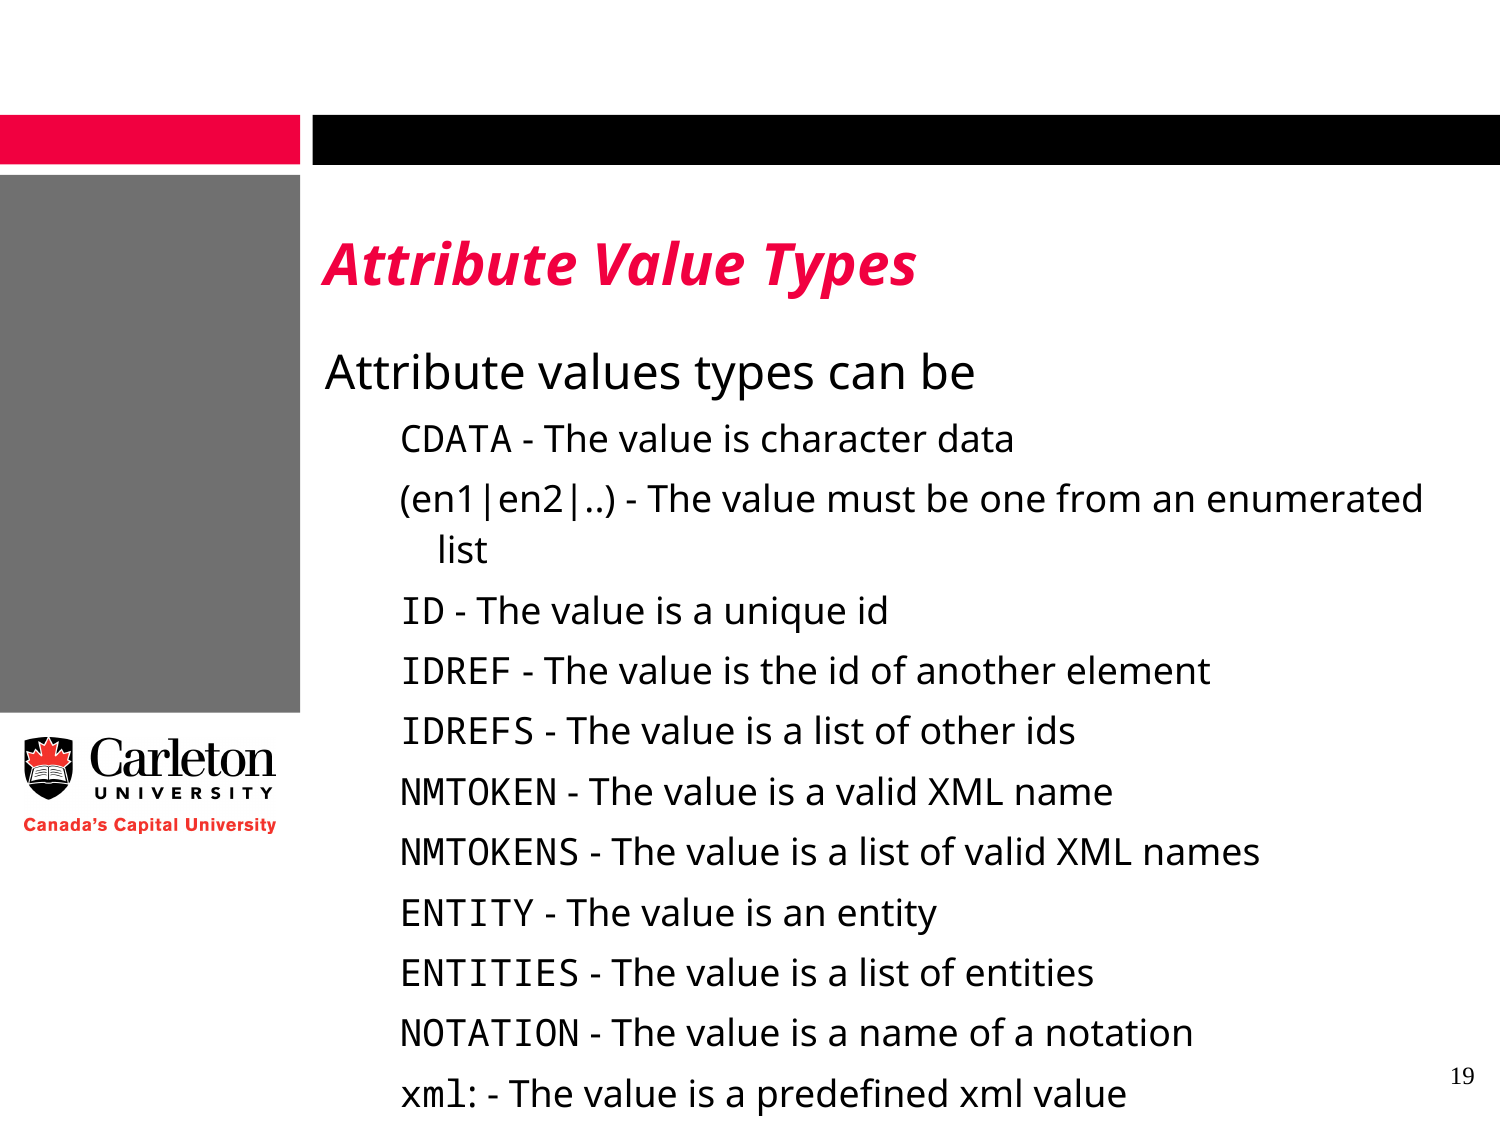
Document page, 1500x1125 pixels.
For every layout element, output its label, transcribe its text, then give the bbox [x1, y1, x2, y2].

list Attribute values types can be CDATA - The value is character data (en1|en2|..) - The value must be one from an enumerated list ID - The value is a unique id IDREF - The value is the id of another element IDREFS - The value is a list of other ids NMTOKEN - The value is a valid XML name NMTOKENS - The value is a list of valid XML names ENTITY - The value is an entity ENTITIES - The value is a list of entities NOTATION - The value is a name of a notation xml: - The value is a predefined xml value [324, 324, 1450, 1036]
title Attribute Value Types [324, 194, 1450, 324]
picture [24, 737, 276, 834]
